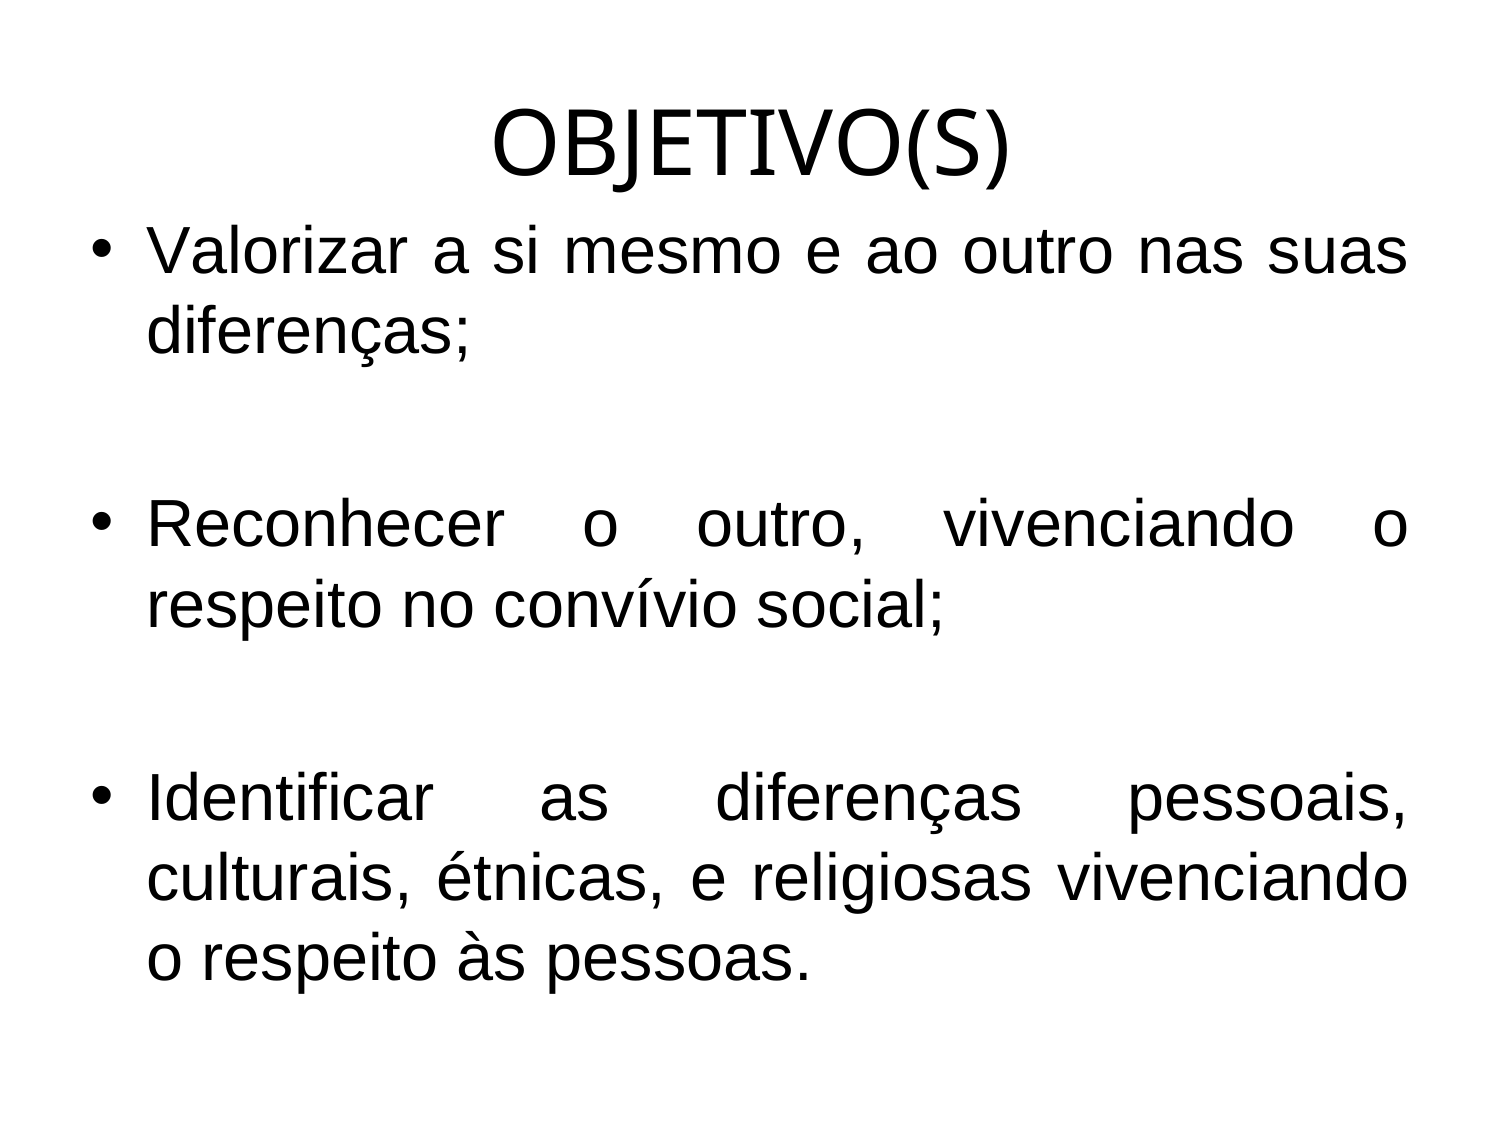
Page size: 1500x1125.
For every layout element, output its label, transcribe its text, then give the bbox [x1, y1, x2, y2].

list Valorizar a si mesmo e ao outro nas suas diferenças; Reconhecer o outro, vivenciando o respeito no convívio social; Identificar as diferenças pessoais, culturais, étnicas, e religiosas vivenciando o respeito às pessoas. [75, 199, 1426, 1005]
title OBJETIVO(S) [75, 45, 1426, 199]
